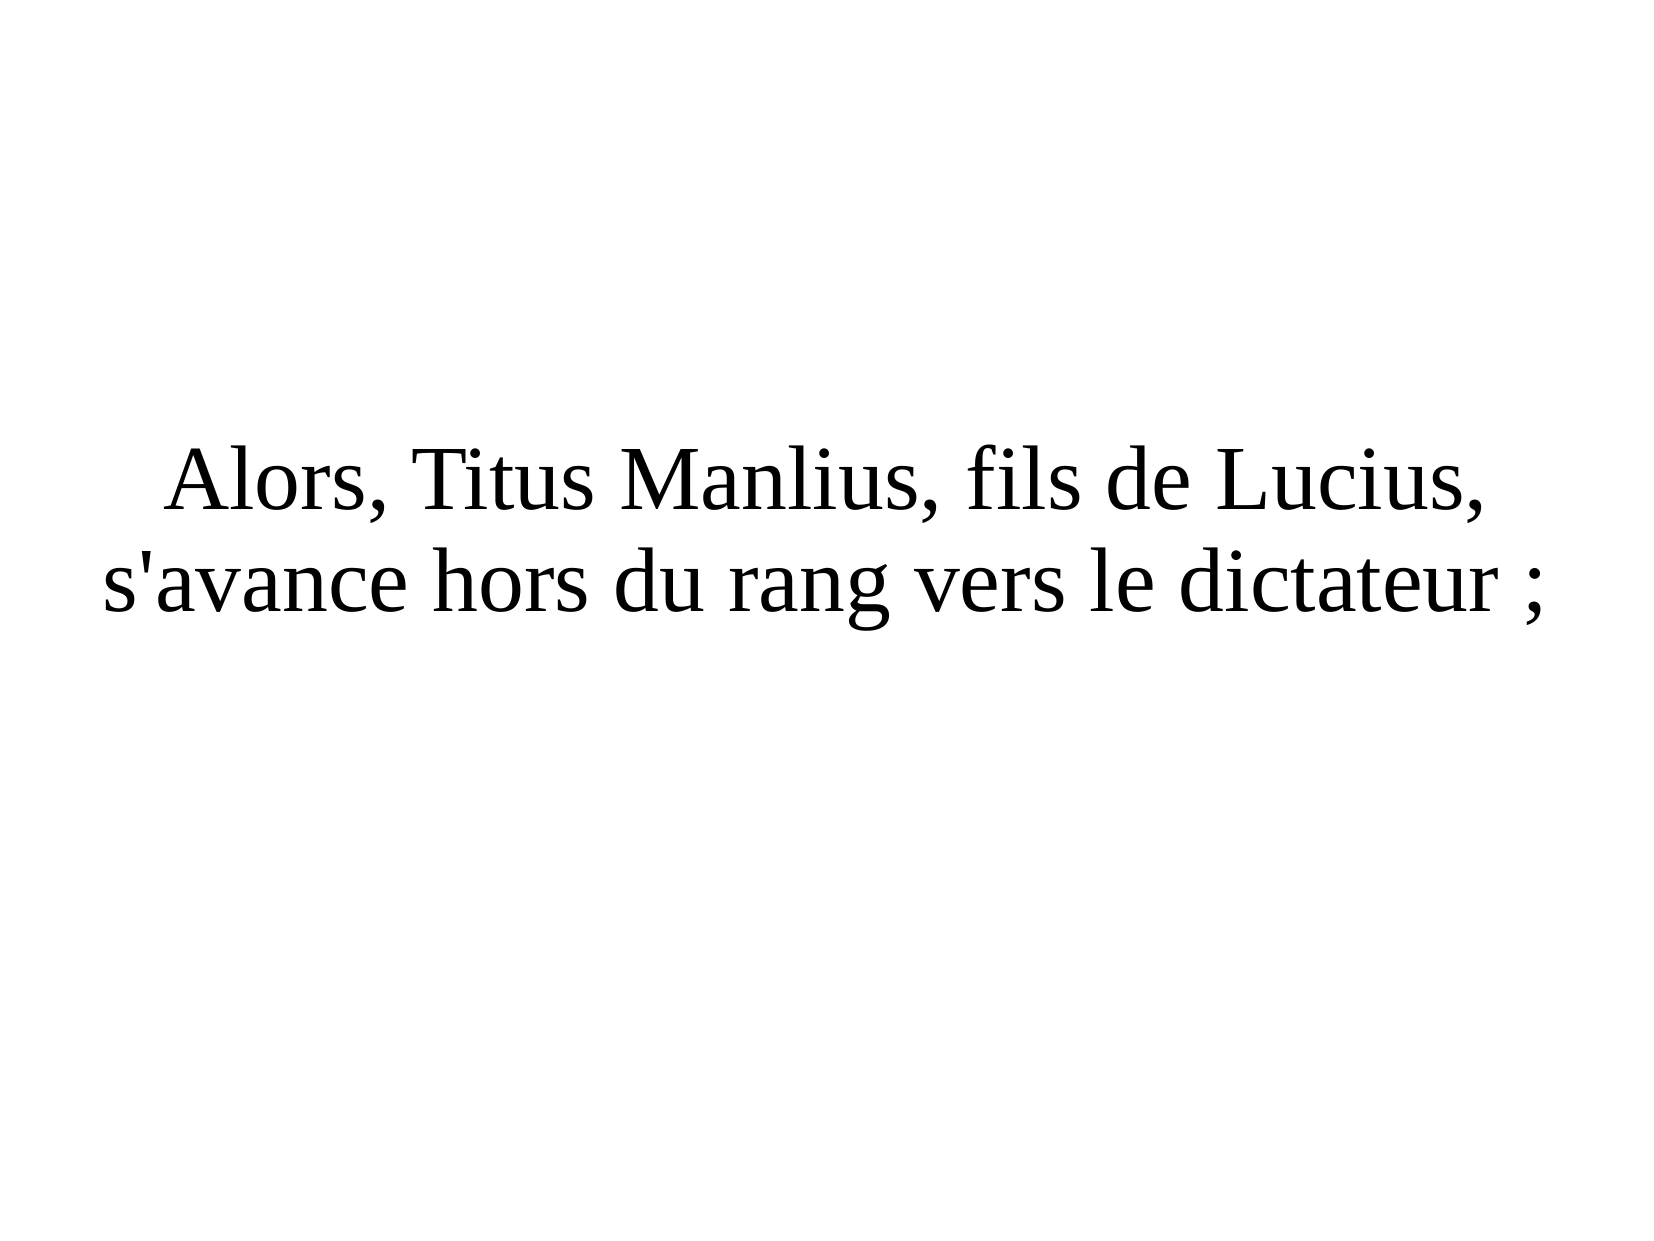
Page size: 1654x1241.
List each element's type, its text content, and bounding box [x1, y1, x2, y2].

subtitle Alors, Titus Manlius, fils de Lucius, s'avance hors du rang vers le dictateur ; [82, 49, 1571, 1010]
